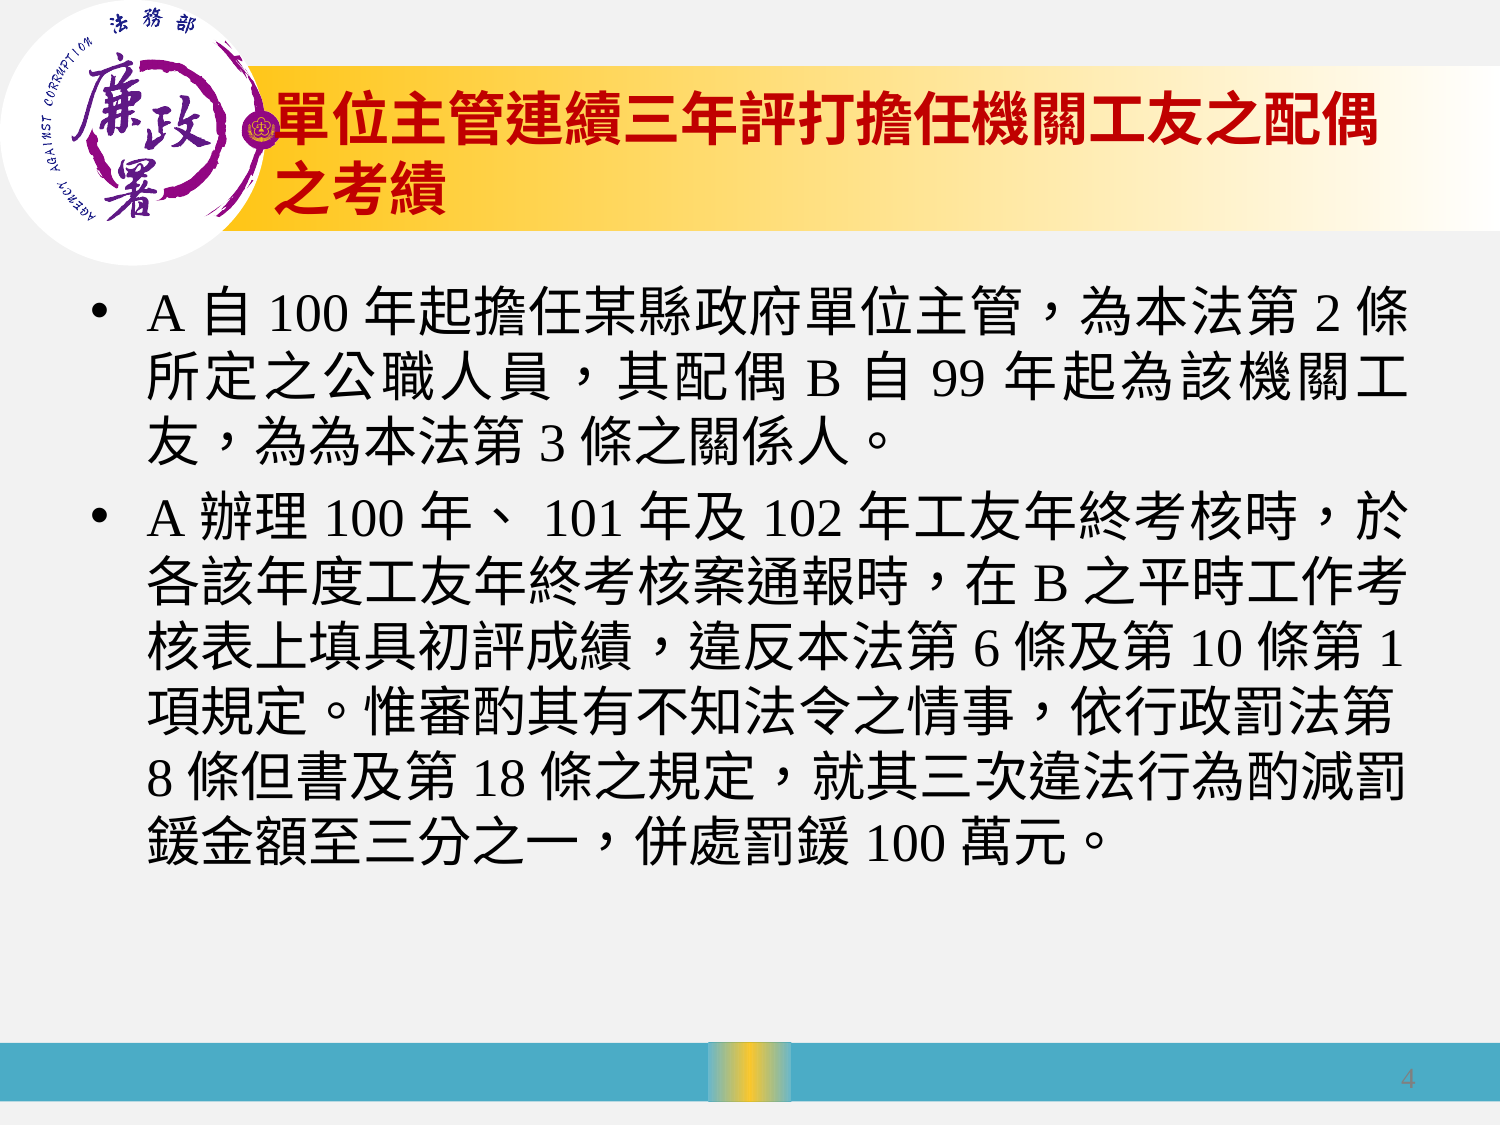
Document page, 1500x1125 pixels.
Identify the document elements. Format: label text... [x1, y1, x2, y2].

title 單位主管連續三年評打擔任機關工友之配偶之考績 [257, 70, 1425, 235]
slide_number <編號> [1080, 1046, 1431, 1107]
list A自100年起擔任某縣政府單位主管，為本法第2條所定之公職人員，其配偶B自99年起為該機關工友，為為本法第3條之關係人。 A辦理100年、101年及102年工友年終考核時，於各該年度工友年終考核案通報時，在B之平時工作考核表上填具初評成績，違反本法第6條及第10條第1項規定。惟審酌其有不知法令之情事，依行政罰法第8條但書及第18條之規定，就其三次違法行為酌減罰鍰金額至三分之一，併處罰鍰100萬元。 [75, 269, 1425, 1012]
picture [41, 7, 280, 221]
